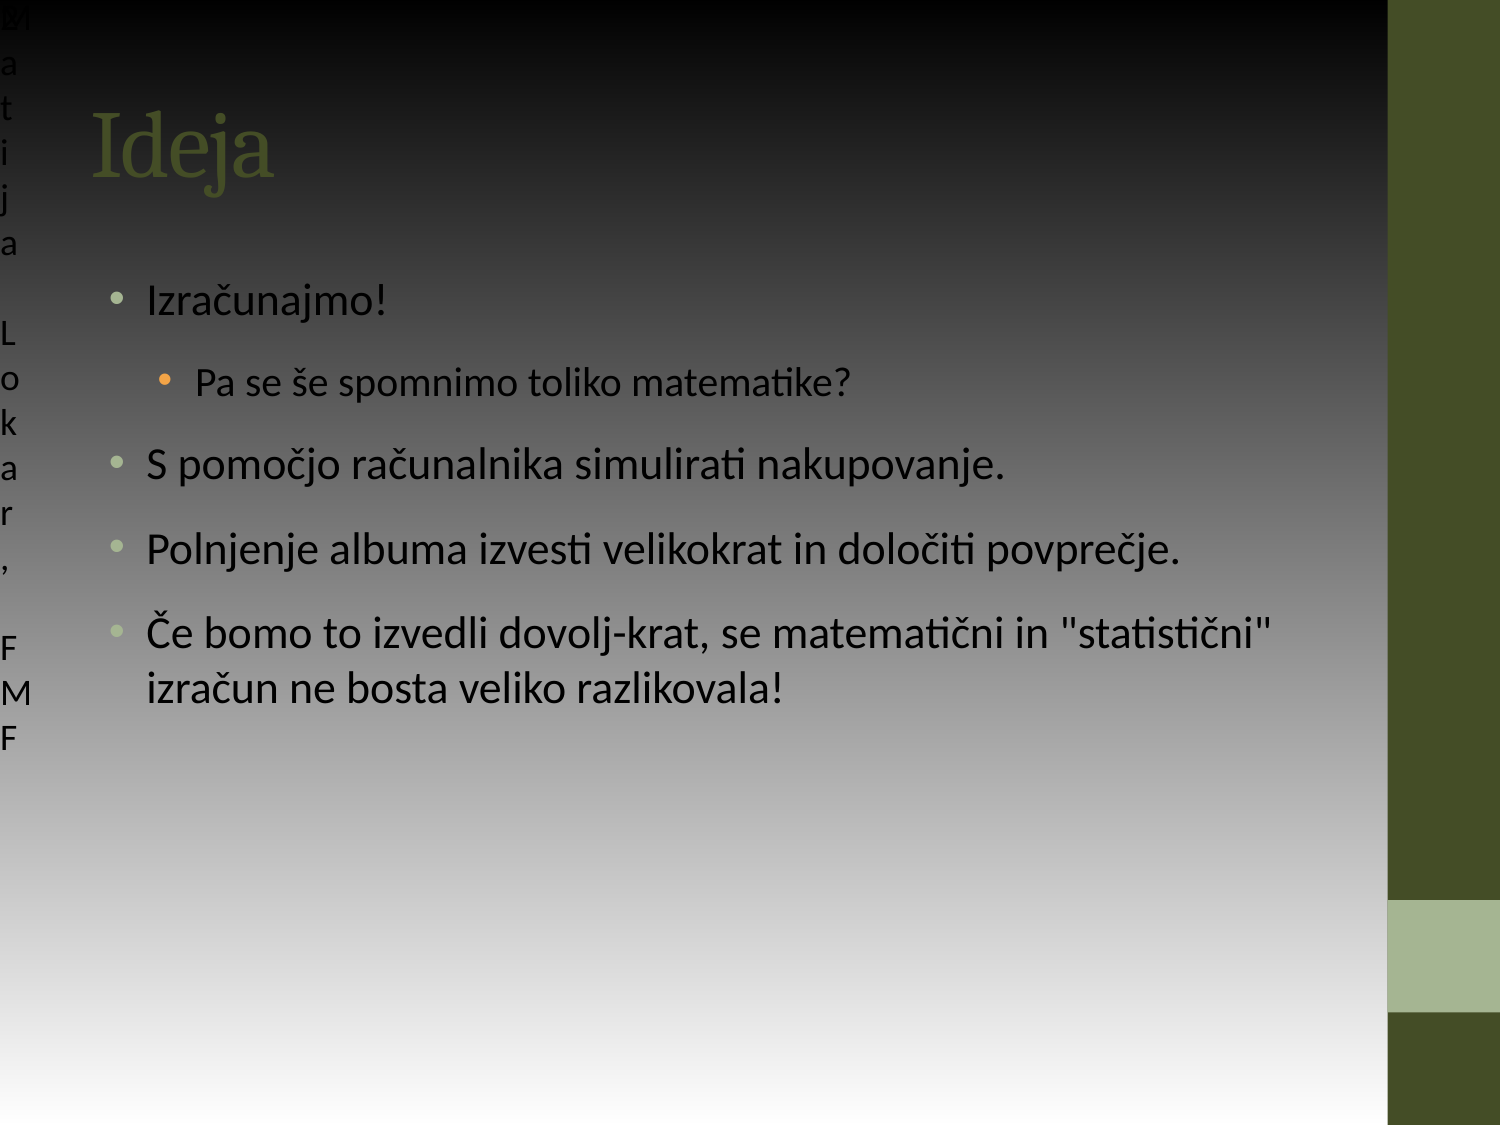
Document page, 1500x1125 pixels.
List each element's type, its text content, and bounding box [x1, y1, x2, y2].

title Ideja [75, 45, 1325, 233]
list Izračunajmo! Pa se še spomnimo toliko matematike? S pomočjo računalnika simulirati nakupovanje. Polnjenje albuma izvesti velikokrat in določiti povprečje. Če bomo to izvedli dovolj-krat, se matematični in "statistični" izračun ne bosta veliko razlikovala! [75, 262, 1325, 1050]
